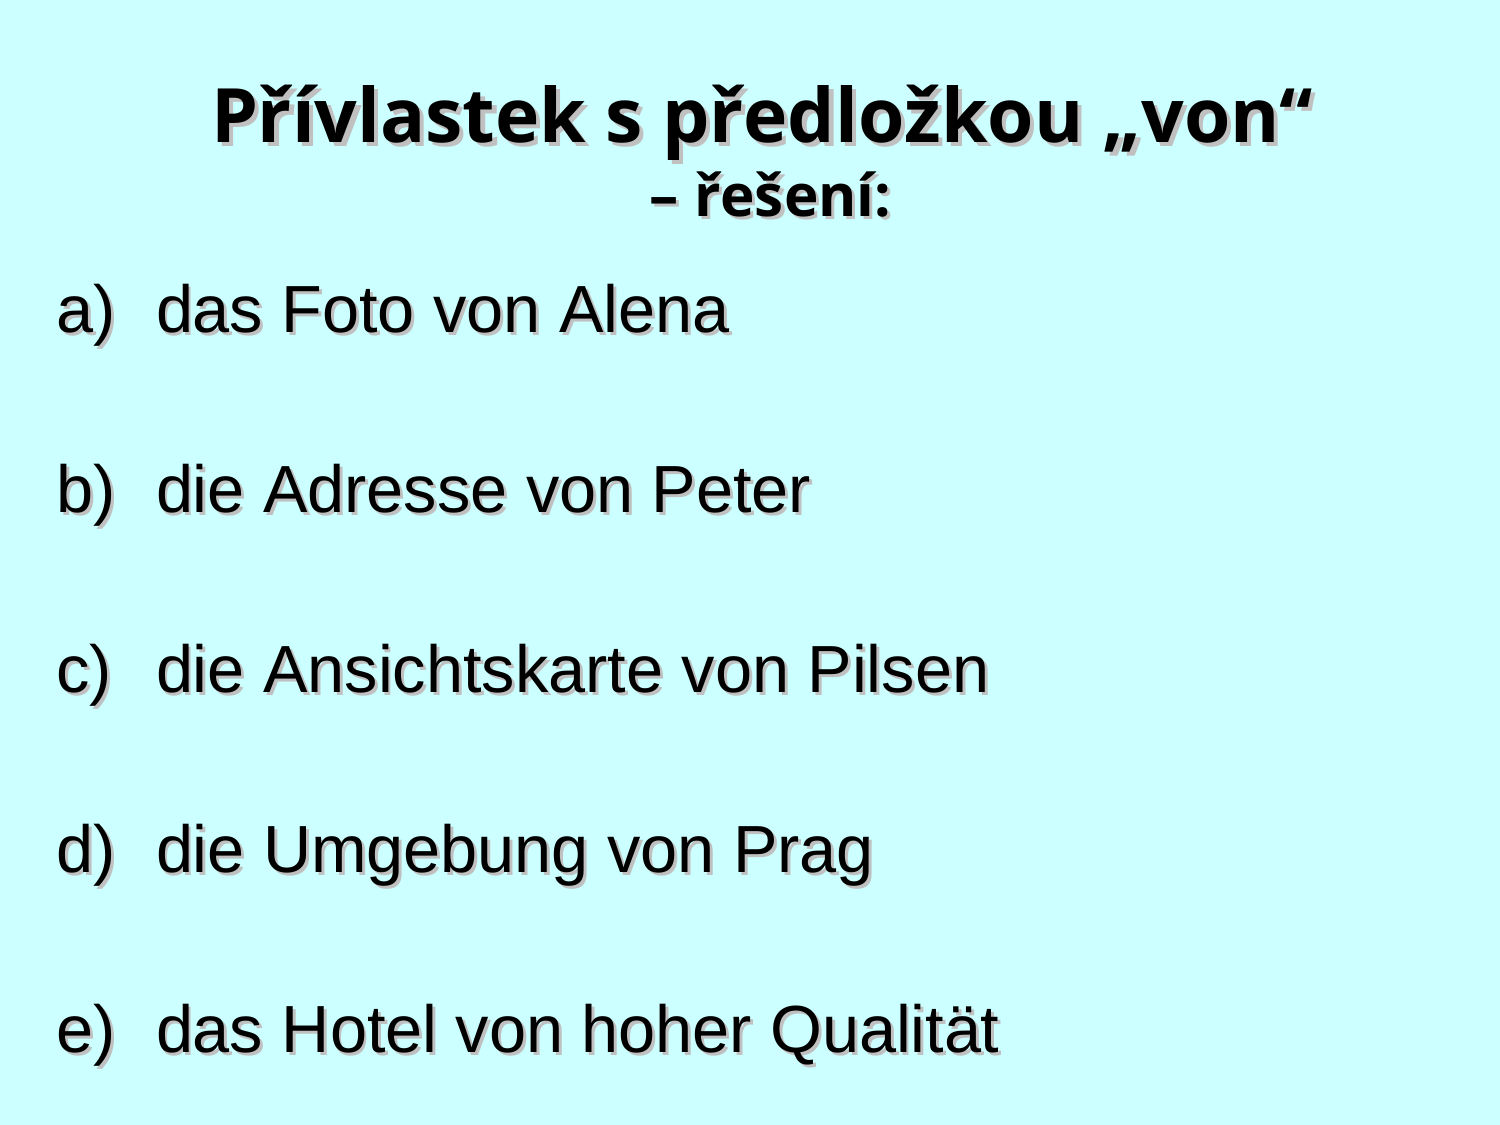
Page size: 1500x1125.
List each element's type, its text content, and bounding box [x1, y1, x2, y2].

title Přívlastek s předložkou „von“ – řešení: [75, 40, 1451, 256]
list das Foto von Alena die Adresse von Peter die Ansichtskarte von Pilsen die Umgebung von Prag das Hotel von hoher Qualität [41, 267, 1452, 1083]
